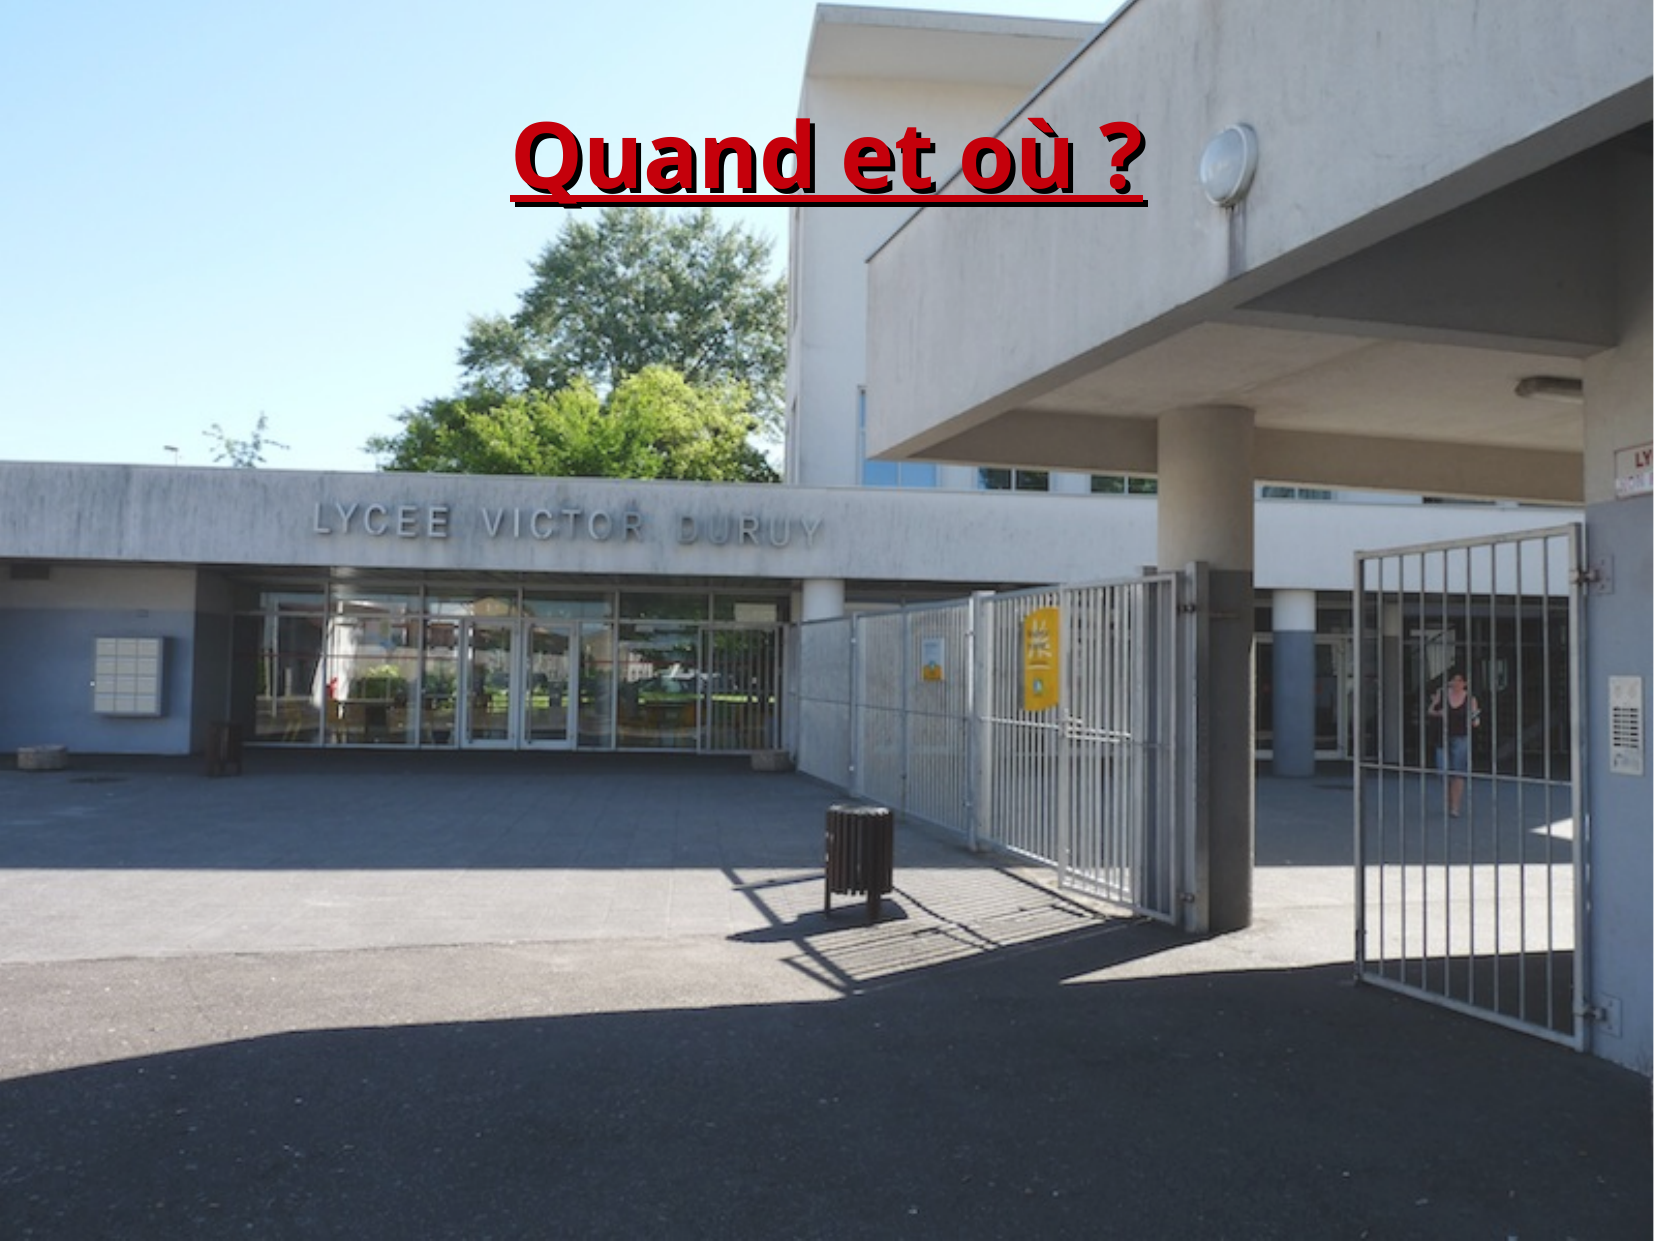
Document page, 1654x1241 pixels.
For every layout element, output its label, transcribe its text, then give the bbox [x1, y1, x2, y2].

picture [0, 0, 1654, 1241]
title Quand et où ? [82, 49, 1571, 257]
